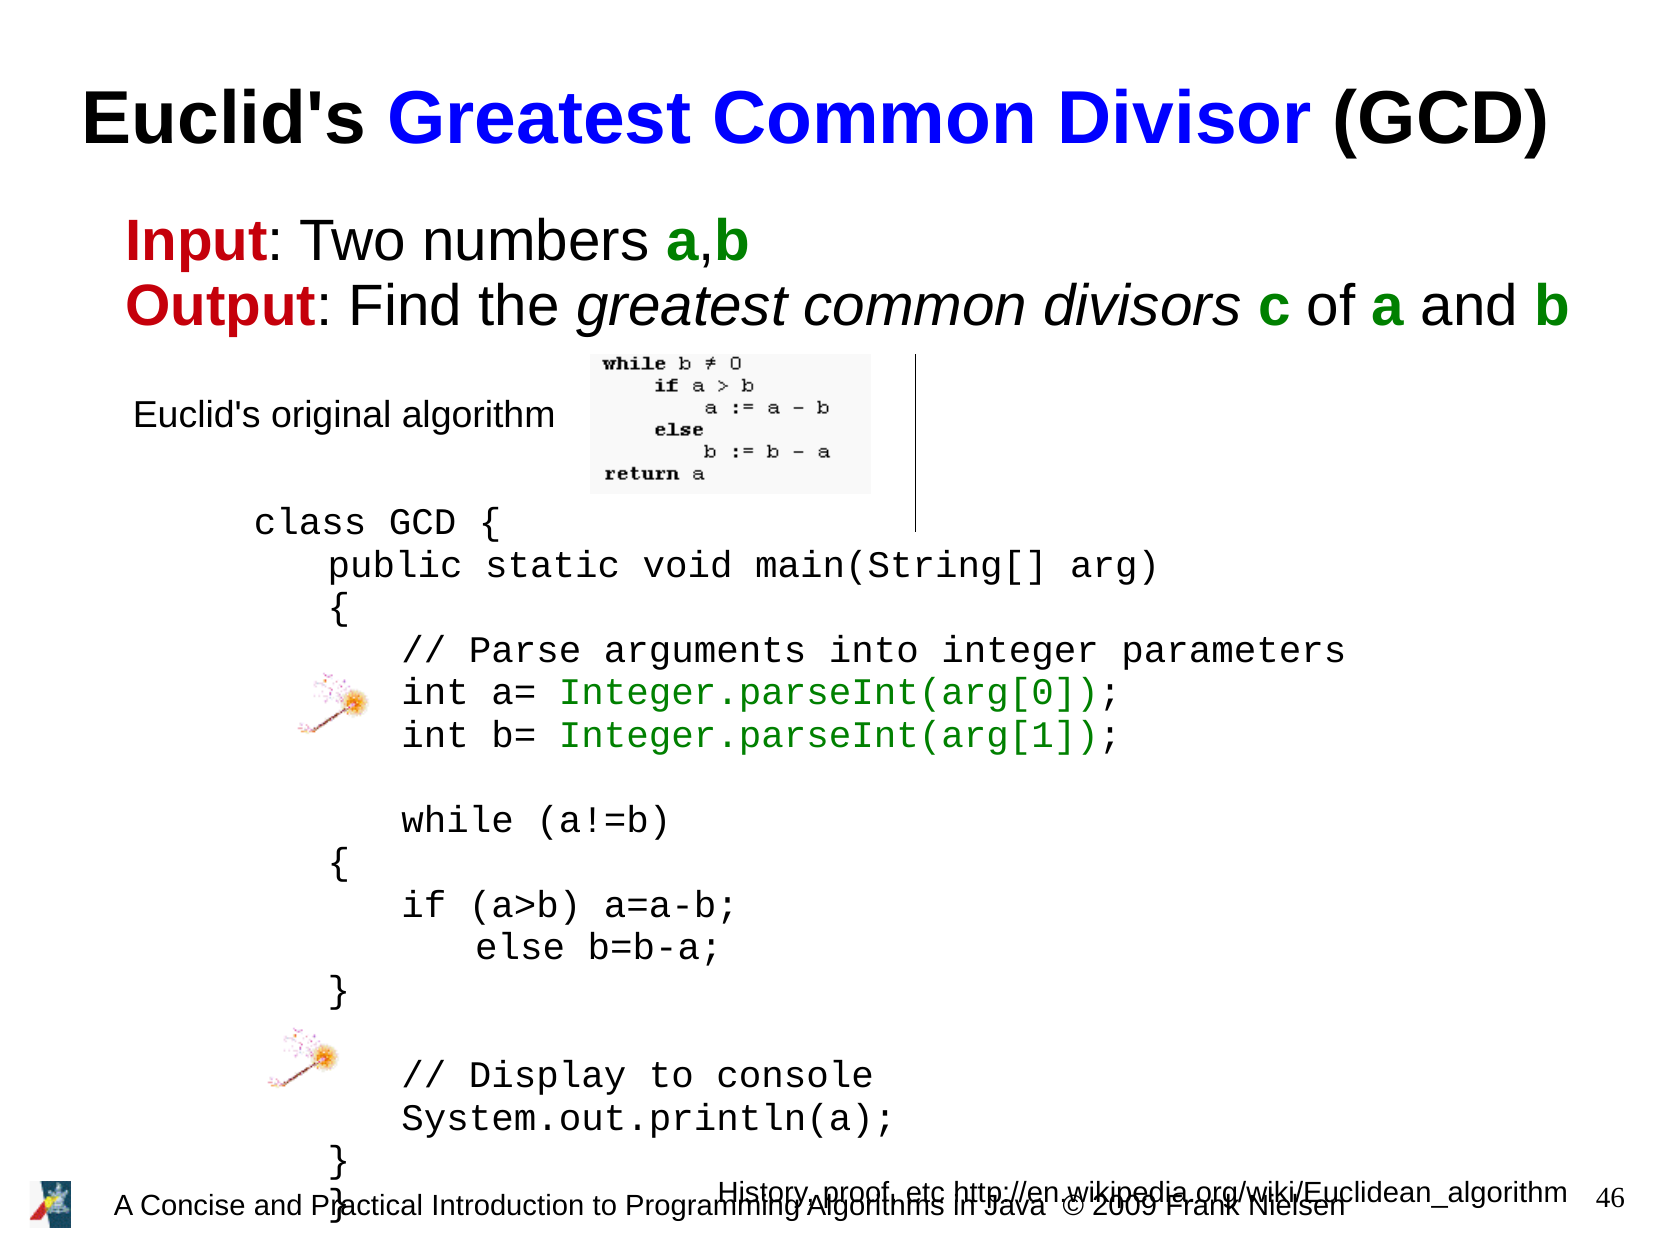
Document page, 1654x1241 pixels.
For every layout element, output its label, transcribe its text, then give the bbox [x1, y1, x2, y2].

picture [265, 1025, 344, 1093]
text_box Euclid's Greatest Common Divisor (GCD) [67, 68, 1595, 237]
text_box Euclid's original algorithm [118, 386, 571, 443]
picture [29, 1181, 71, 1228]
text_box Input: Two numbers a,b Output: Find the greatest common divisors c of a and b [110, 200, 1585, 349]
text_box class GCD { public static void main(String[] arg) { // Parse arguments into integer parameters int a= Integer.parseInt(arg[0]); int b= Integer.parseInt(arg[1]); while (a!=b) { if (a>b) a=a-b; else b=b-a; } // Display to console System.out.println(a); } } [239, 496, 1376, 1188]
picture [295, 670, 374, 739]
text_box History, proof, etc http://en.wikipedia.org/wiki/Euclidean_algorithm [702, 1168, 1584, 1217]
picture [590, 354, 871, 494]
